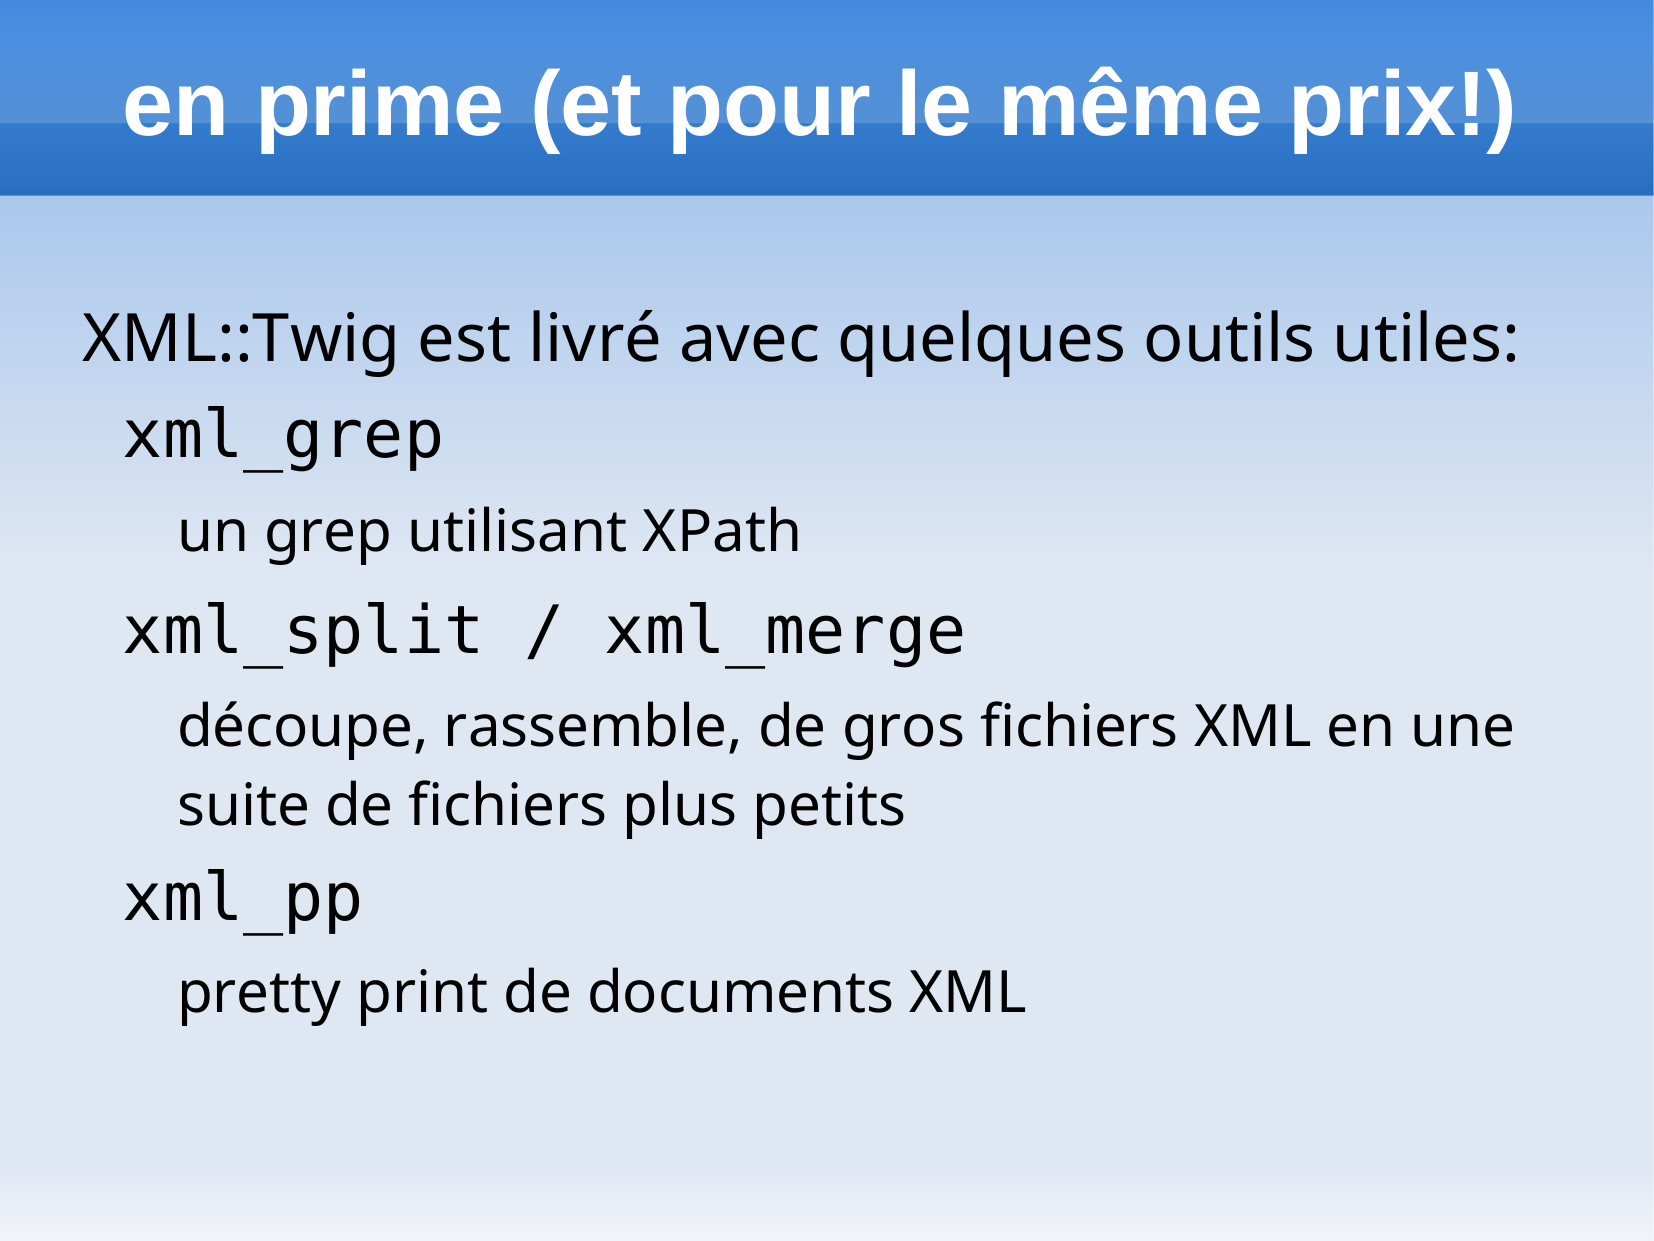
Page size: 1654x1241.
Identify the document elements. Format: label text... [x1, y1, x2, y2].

title en prime (et pour le même prix!) [76, 7, 1565, 200]
list XML::Twig est livré avec quelques outils utiles: xml_grep un grep utilisant XPath xml_split / xml_merge découpe, rassemble, de gros fichiers XML en une suite de fichiers plus petits xml_pp pretty print de documents XML [82, 290, 1571, 1094]
picture [0, 0, 1654, 1241]
